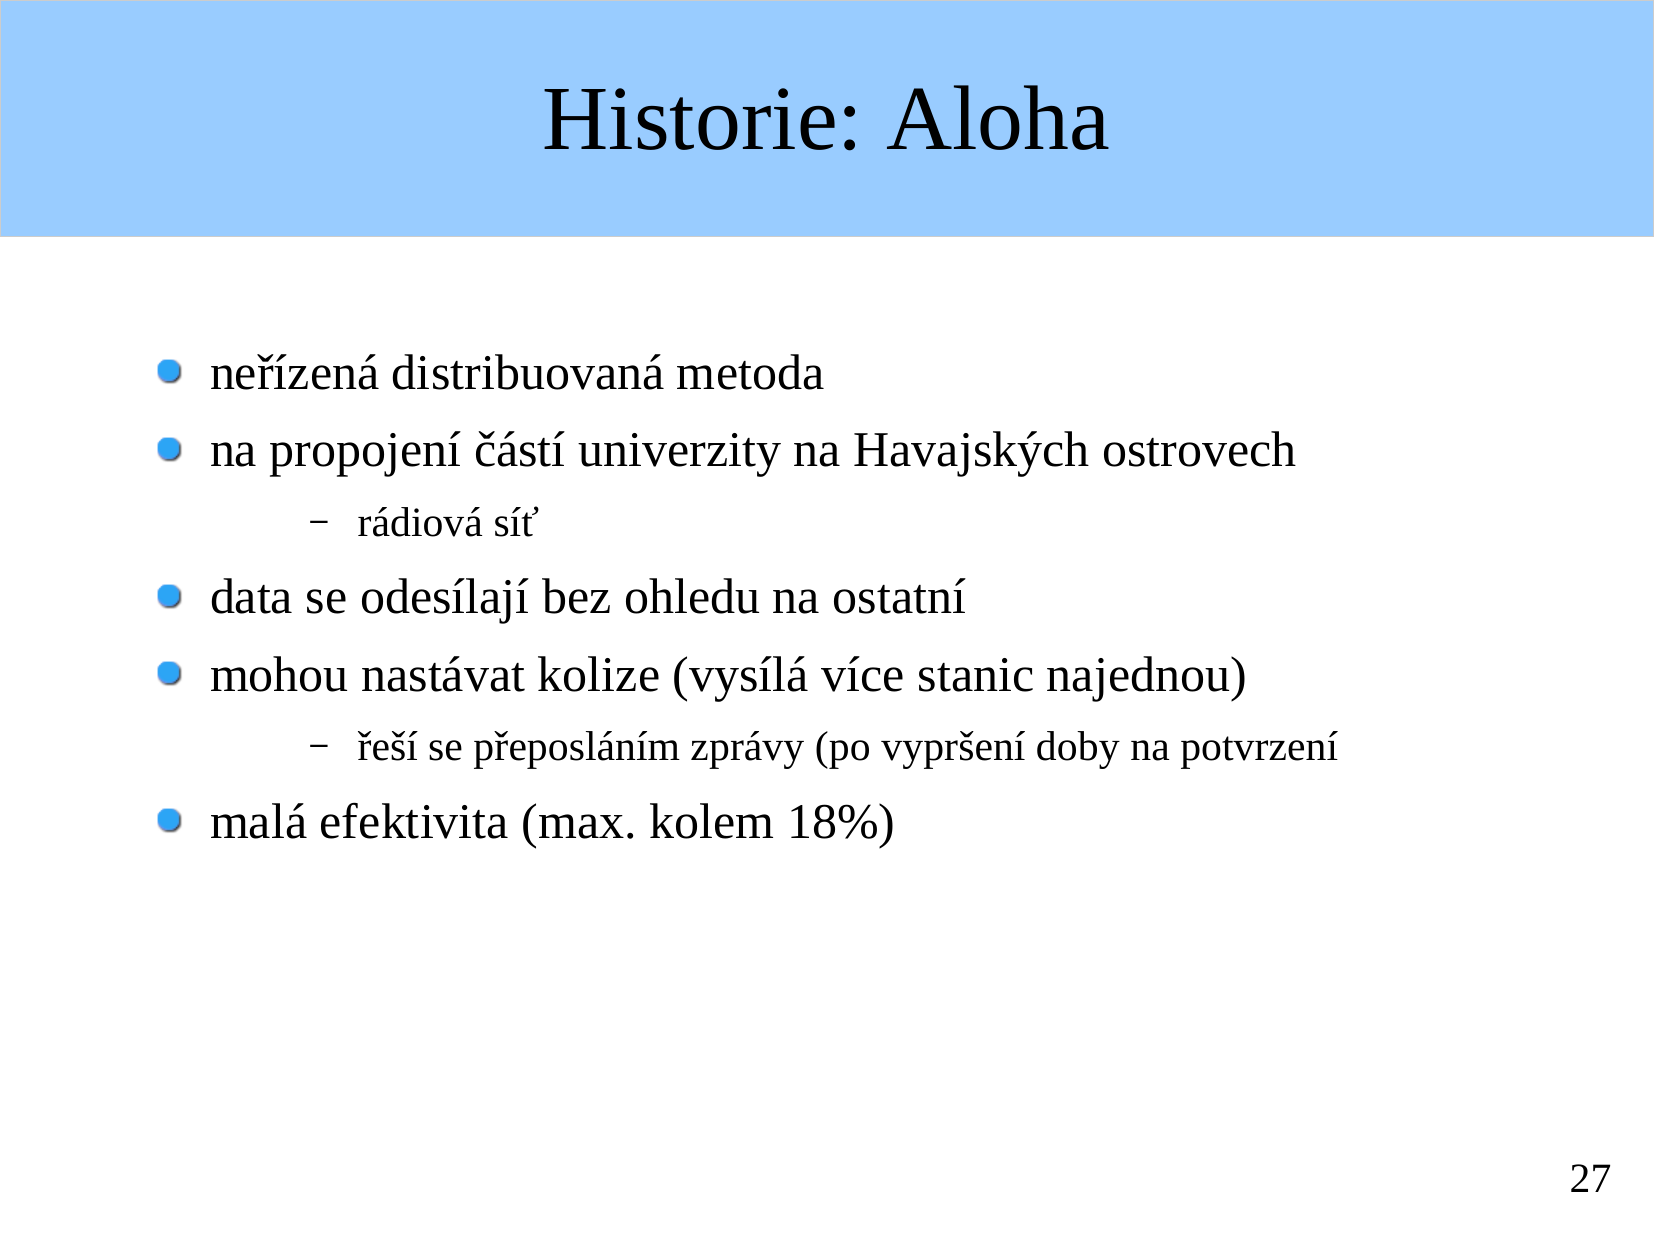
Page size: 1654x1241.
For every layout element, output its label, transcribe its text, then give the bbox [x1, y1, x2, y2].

title Historie: Aloha [0, 0, 1654, 237]
list neřízená distribuovaná metoda na propojení částí univerzity na Havajských ostrovech rádiová síť data se odesílají bez ohledu na ostatní mohou nastávat kolize (vysílá více stanic najednou) řeší se přeposláním zprávy (po vypršení doby na potvrzení malá efektivita (max. kolem 18%) [121, 344, 1534, 1157]
